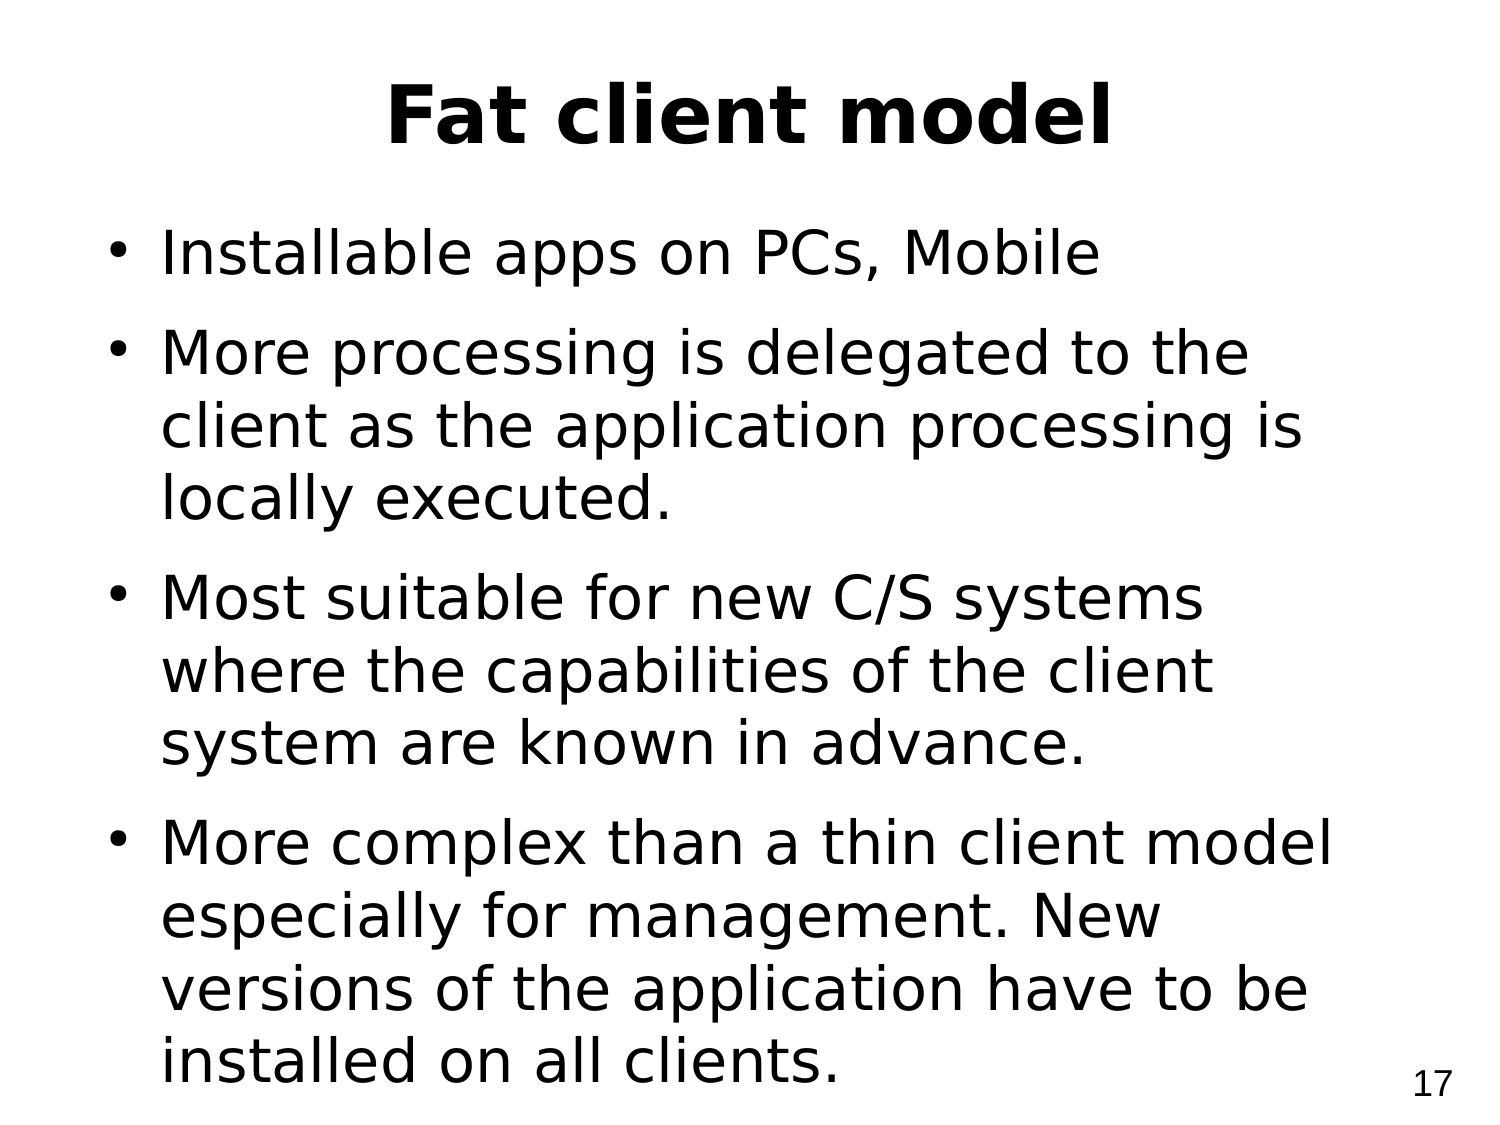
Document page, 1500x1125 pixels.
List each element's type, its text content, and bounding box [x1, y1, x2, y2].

title Fat client model [75, 44, 1425, 177]
list Installable apps on PCs, Mobile More processing is delegated to the client as the application processing is locally executed. Most suitable for new C/S systems where the capabilities of the client system are known in advance. More complex than a thin client model especially for management. New versions of the application have to be installed on all clients. [75, 206, 1425, 1093]
